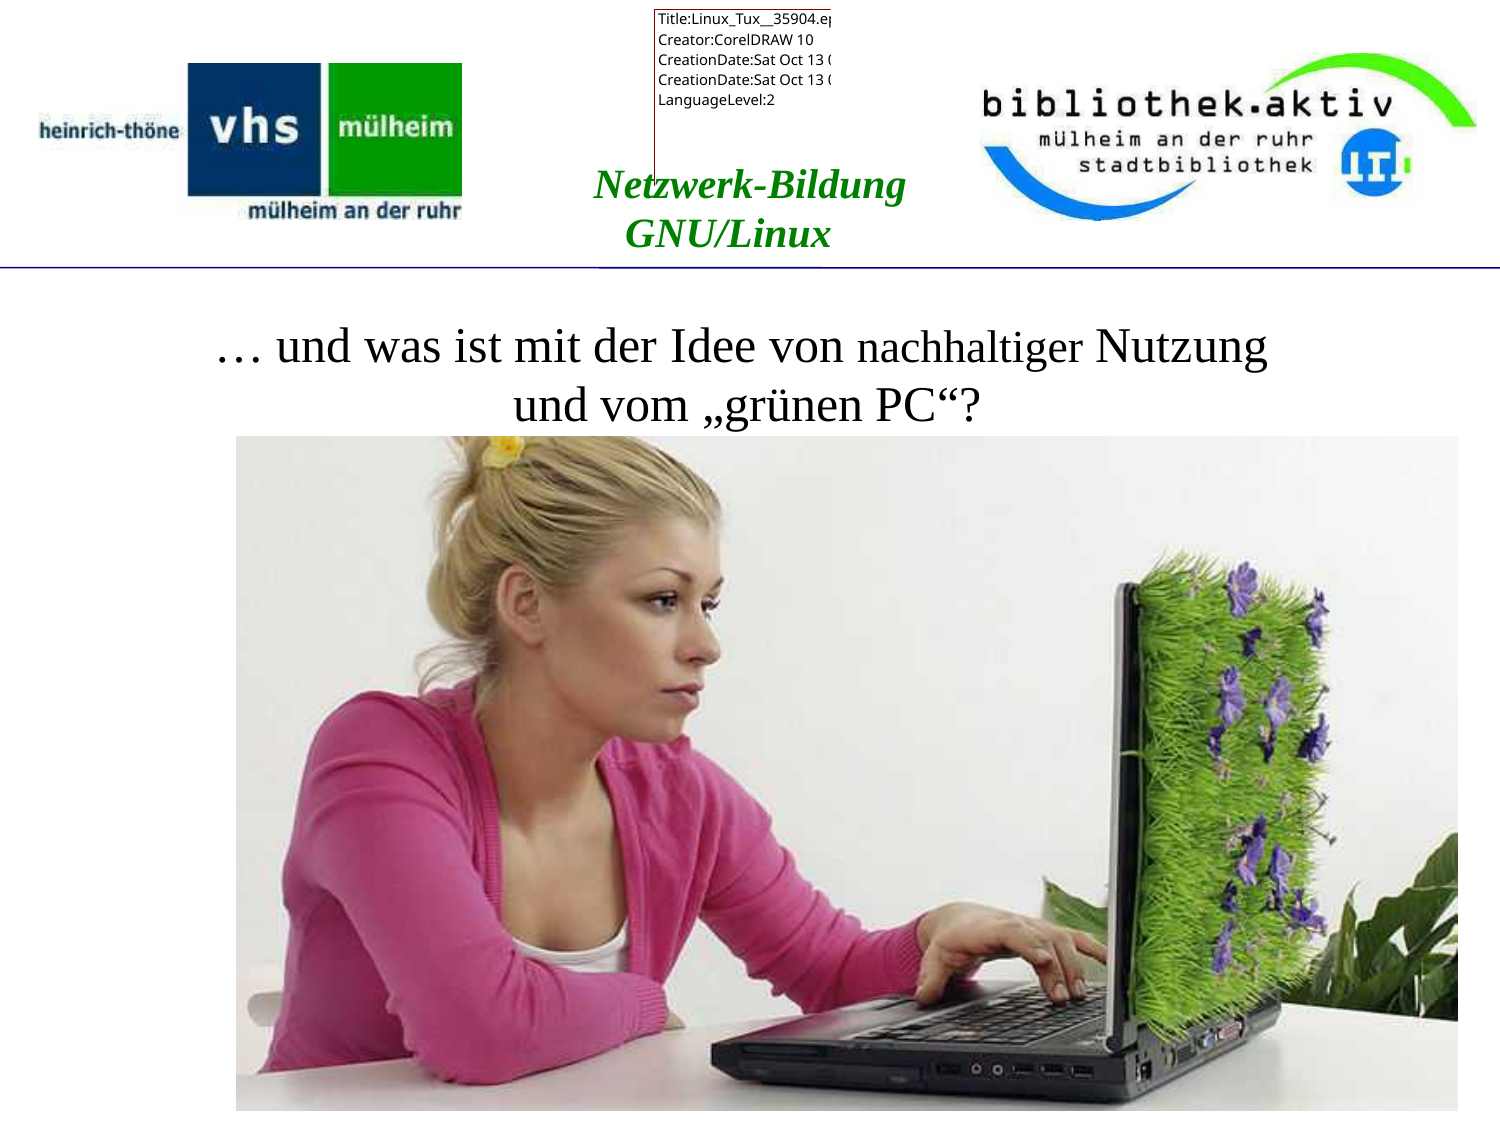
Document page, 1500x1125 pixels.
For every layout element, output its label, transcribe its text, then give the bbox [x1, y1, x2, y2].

text_box … und was ist mit der Idee von nachhaltiger Nutzung und vom „grünen PC“? [7, 307, 1488, 442]
text_box Netzwerk-Bildung GNU/Linux [578, 151, 934, 266]
picture [653, 8, 831, 151]
picture [980, 53, 1477, 221]
picture [236, 442, 1458, 1111]
picture [38, 63, 462, 220]
